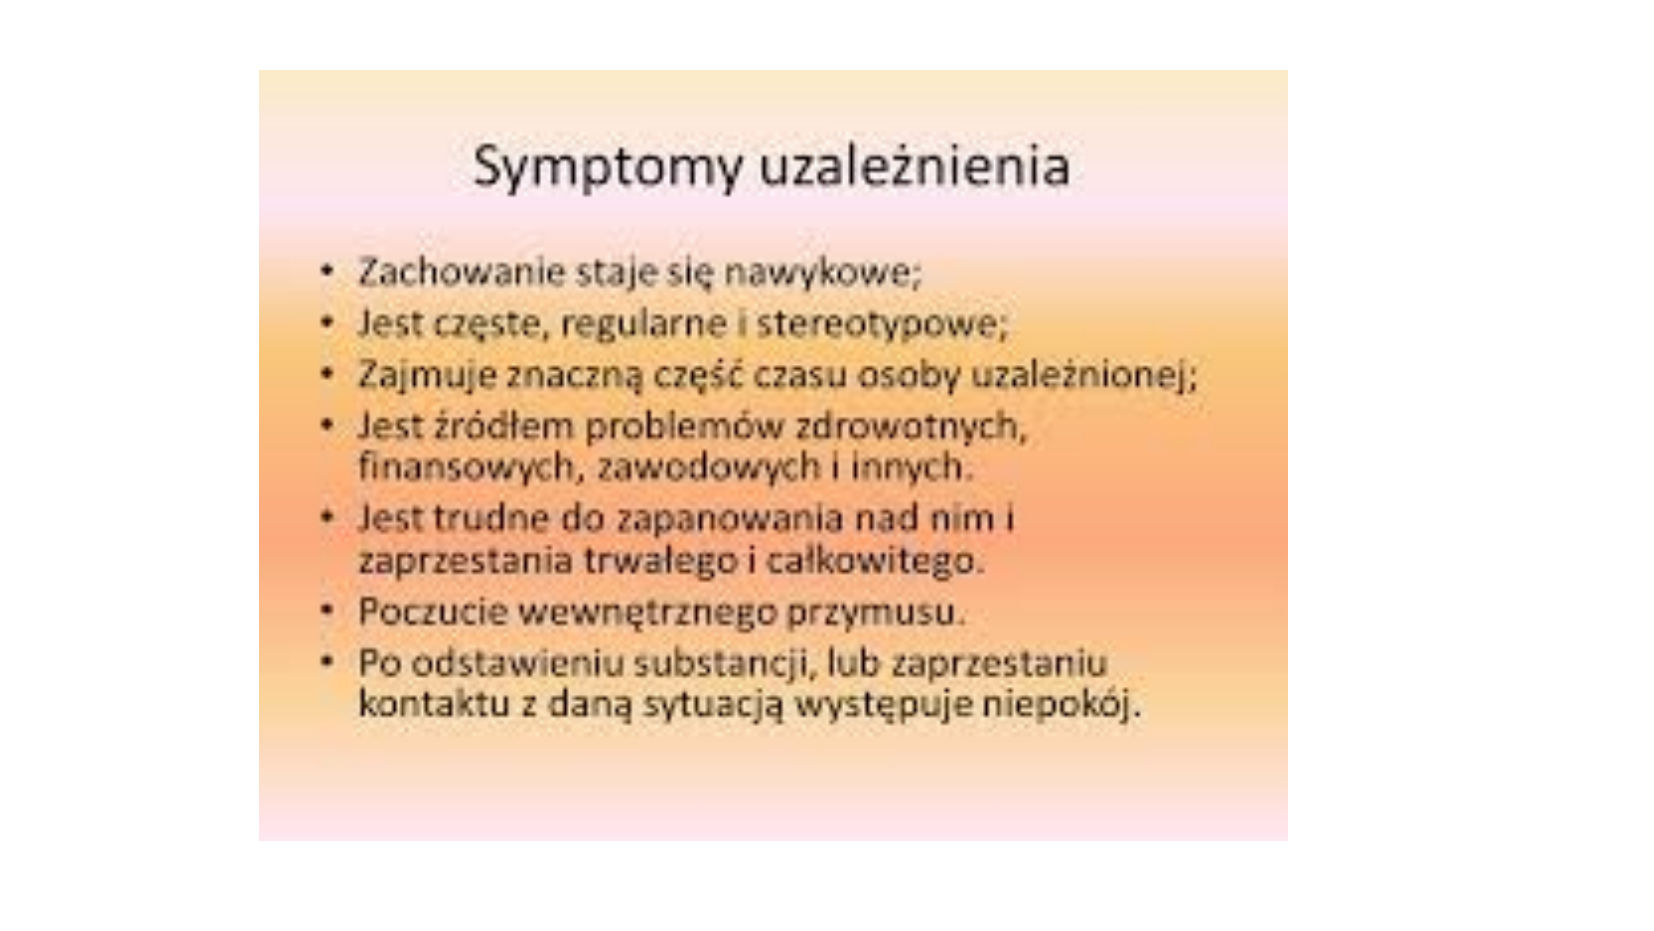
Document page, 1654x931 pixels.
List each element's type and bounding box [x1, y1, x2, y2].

picture [259, 70, 1288, 841]
